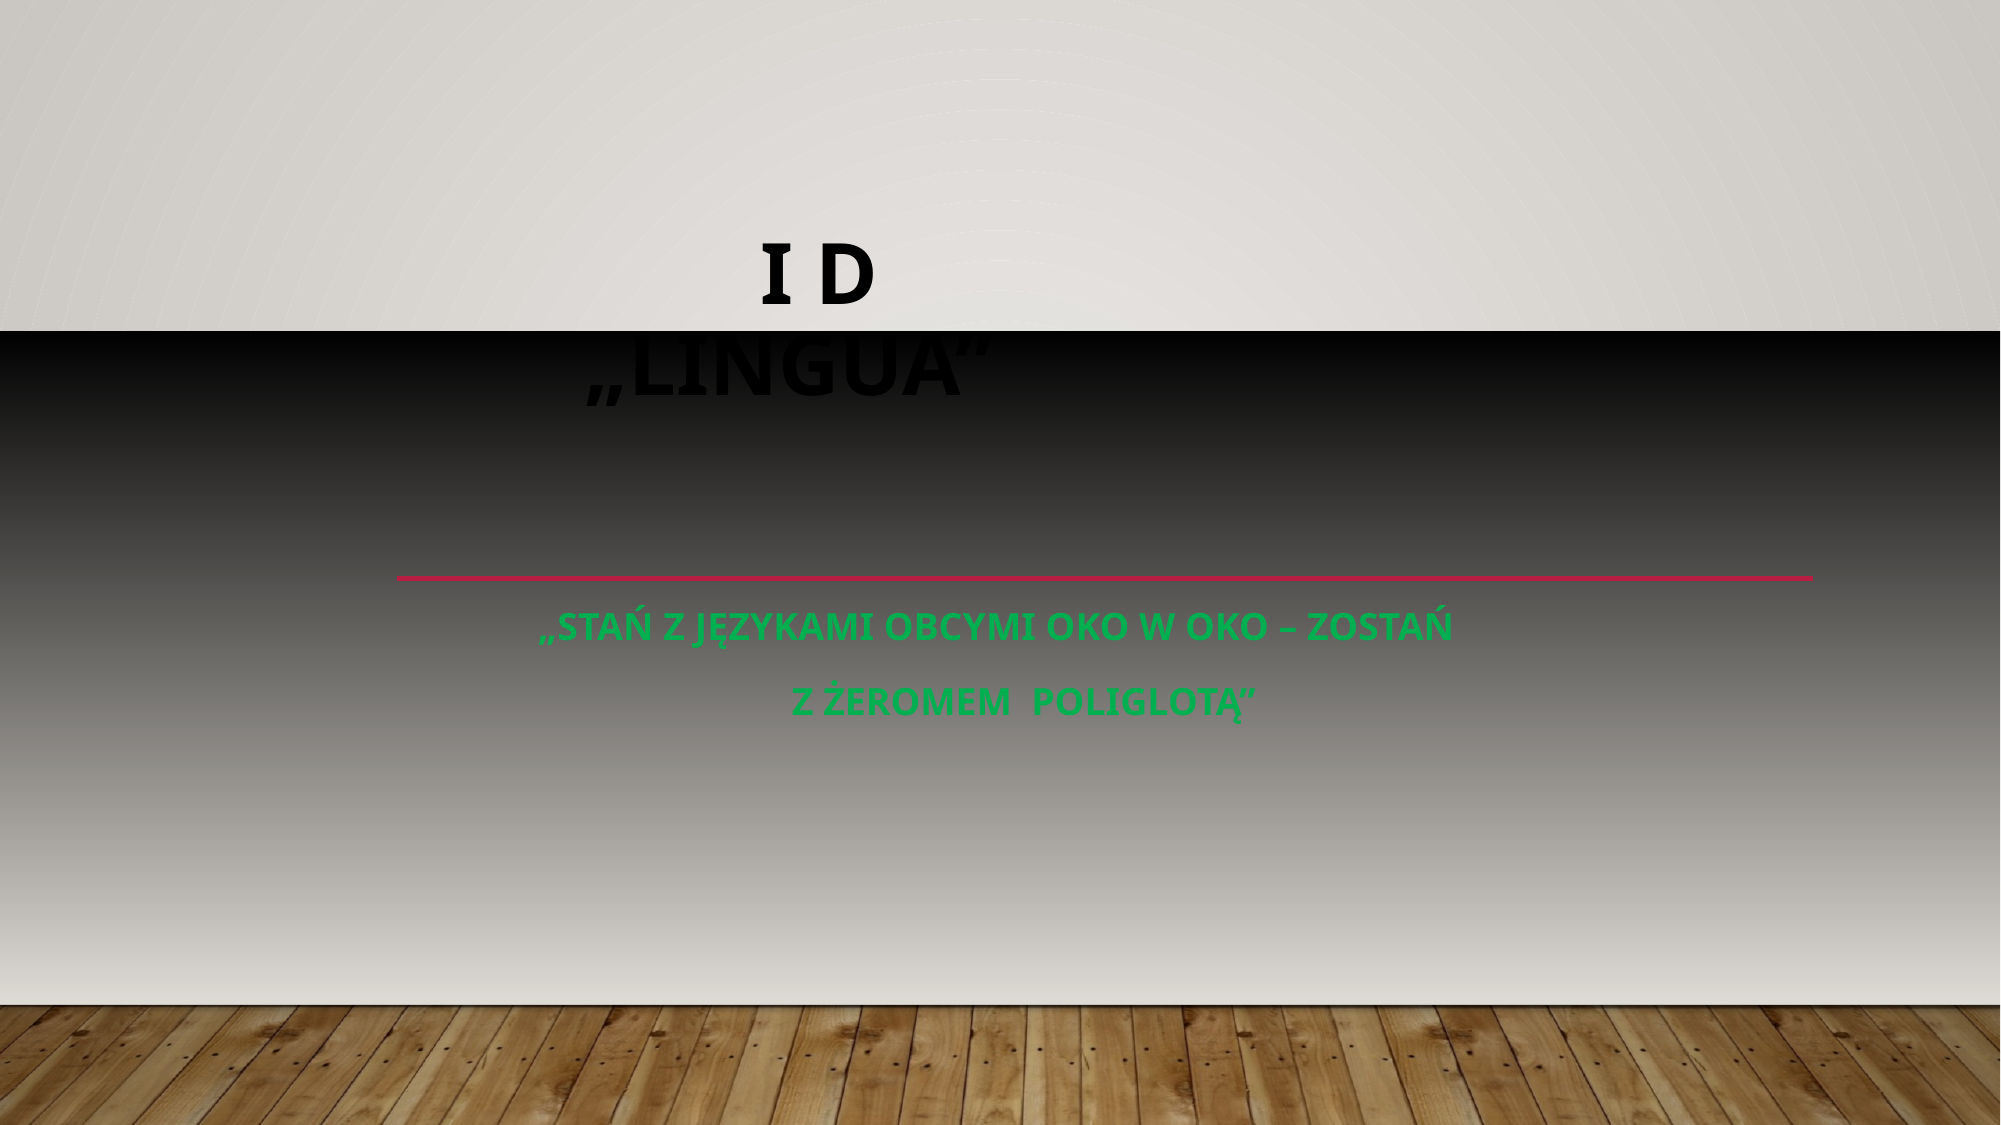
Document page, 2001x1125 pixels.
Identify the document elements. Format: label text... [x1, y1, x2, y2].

title I D „LiNgua” [371, 131, 1814, 415]
subtitle „Stań z językami obcymi oko w oko – zostań z Żeromem poliglotą” [396, 579, 1814, 740]
